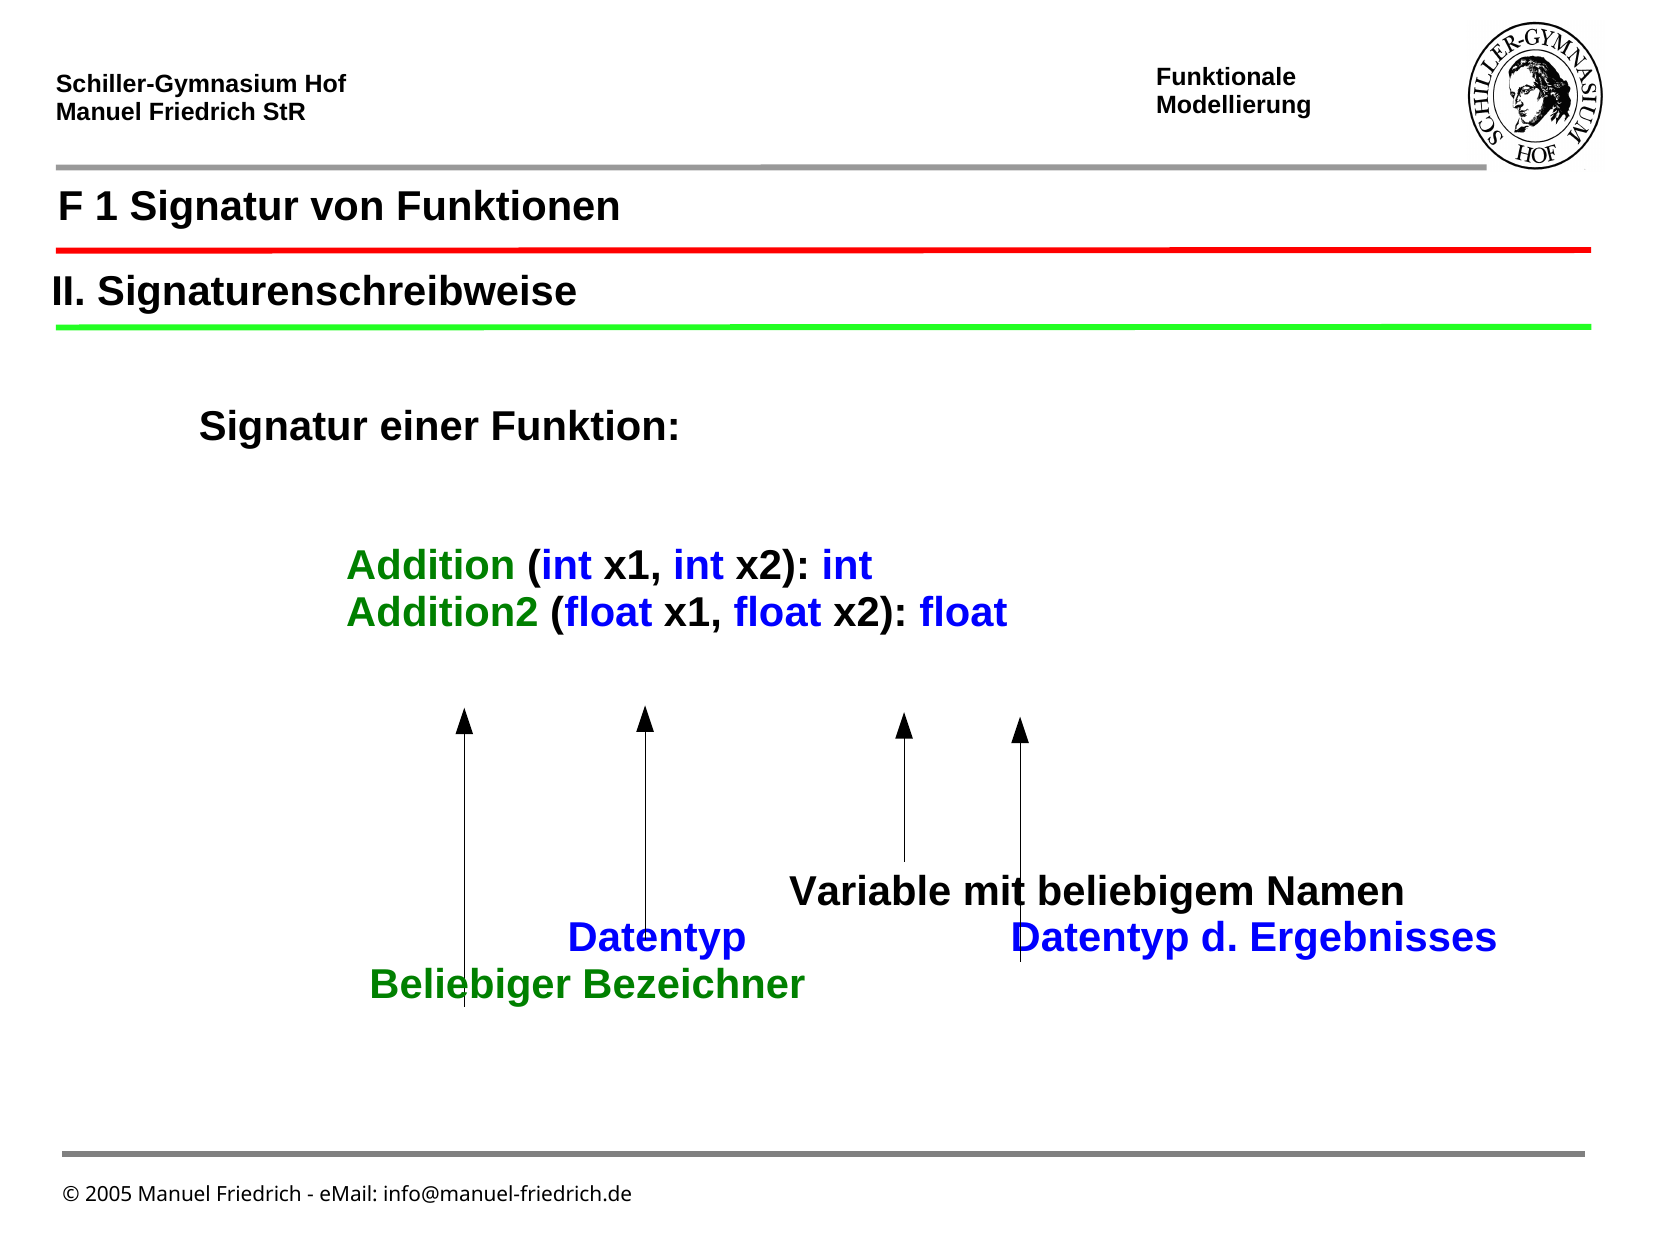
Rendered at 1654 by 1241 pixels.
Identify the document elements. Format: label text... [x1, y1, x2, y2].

text_box Signatur einer Funktion: Addition (int x1, int x2): int Addition2 (float x1, float x2): float Variable mit beliebigem Namen Datentyp Datentyp d. Ergebnisses Beliebiger Bezeichner [198, 402, 1654, 1059]
text_box Funktionale Modellierung [1156, 62, 1425, 123]
text_box © 2005 Manuel Friedrich - eMail: info@manuel-friedrich.de [62, 1178, 1550, 1204]
text_box F 1 Signatur von Funktionen [57, 183, 1284, 234]
text_box II. Signaturenschreibweise [51, 268, 1563, 319]
text_box Schiller-Gymnasium Hof Manuel Friedrich StR [55, 69, 396, 129]
picture [1466, 20, 1605, 172]
